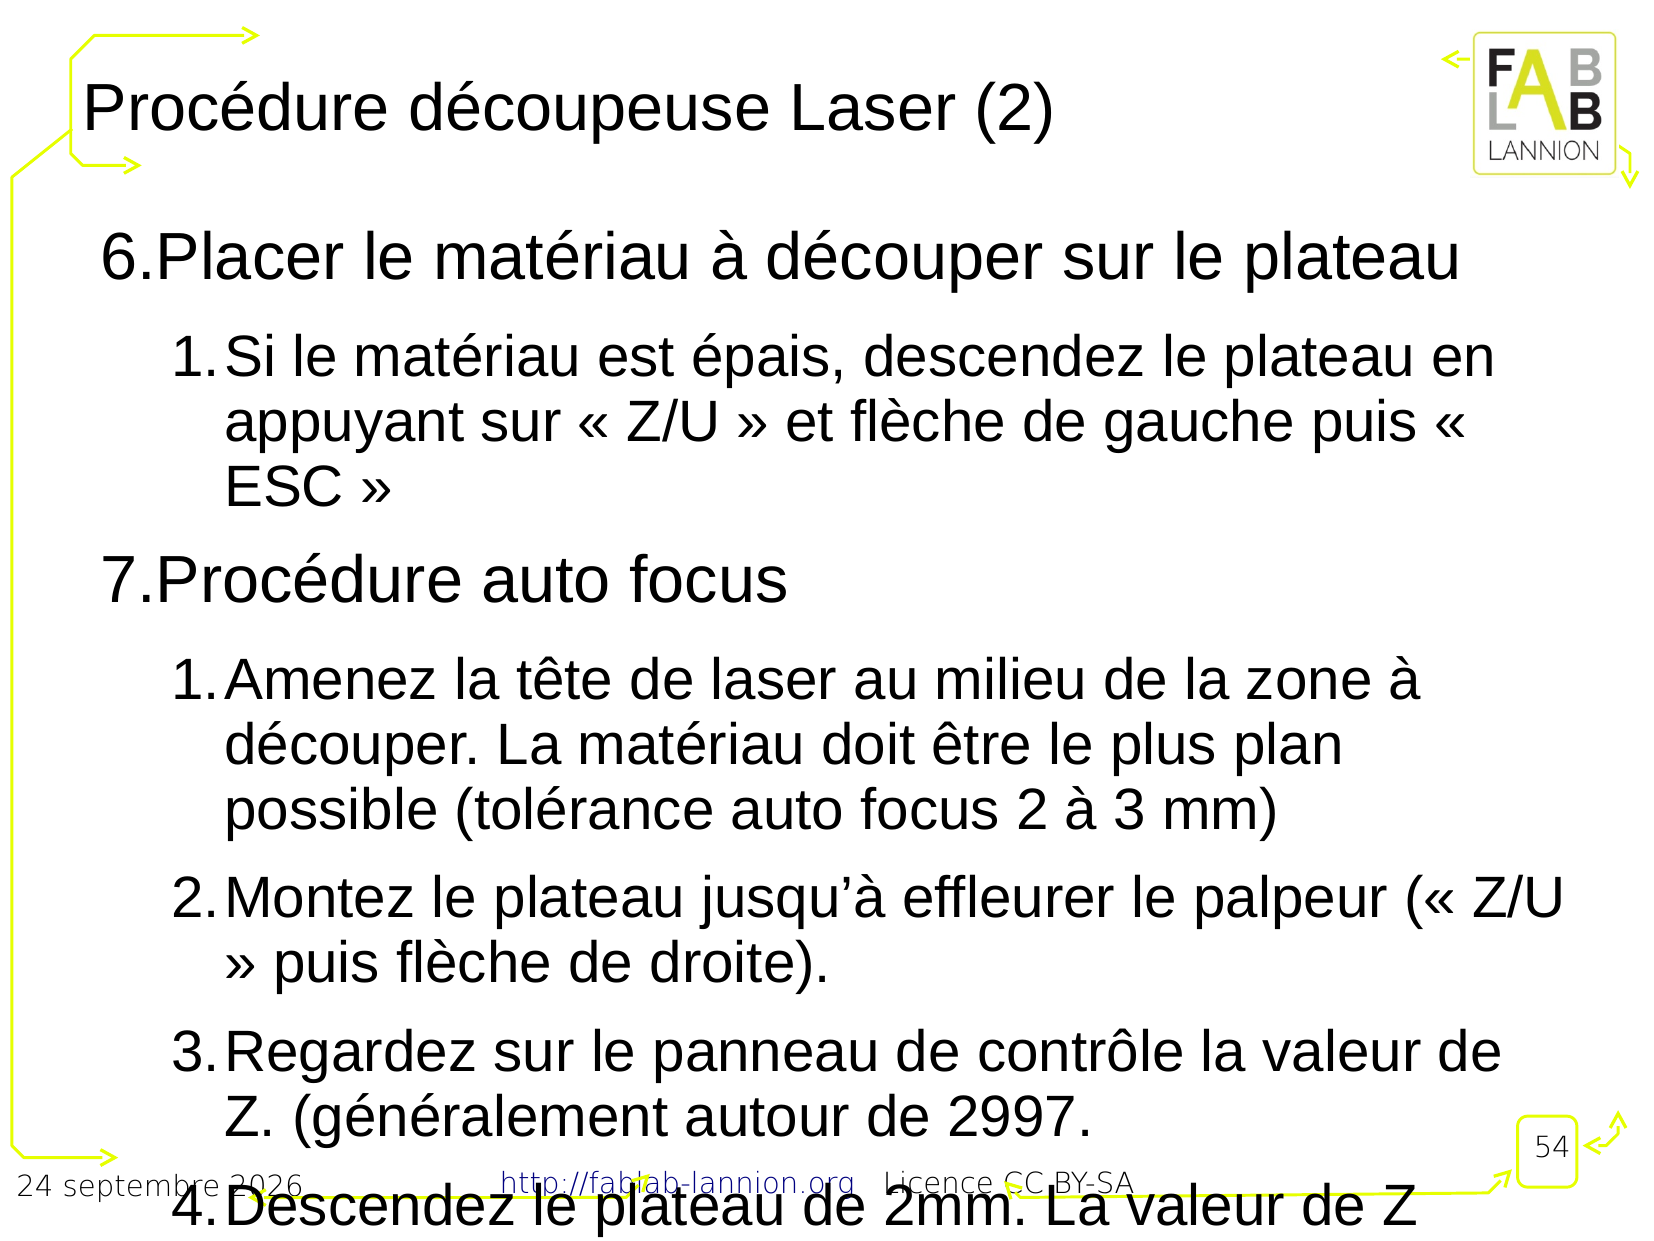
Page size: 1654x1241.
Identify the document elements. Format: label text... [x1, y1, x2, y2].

title Procédure découpeuse Laser (2) [82, 49, 1441, 166]
list Placer le matériau à découper sur le plateau Si le matériau est épais, descendez le plateau en appuyant sur « Z/U » et flèche de gauche puis « ESC » Procédure auto focus Amenez la tête de laser au milieu de la zone à découper. La matériau doit être le plus plan possible (tolérance auto focus 2 à 3 mm) Montez le plateau jusqu’à effleurer le palpeur (« Z/U » puis flèche de droite). Regardez sur le panneau de contrôle la valeur de Z. (généralement autour de 2997. Descendez le plateau de 2mm. La valeur de Z monte de 2. Puis ESC [82, 219, 1571, 1146]
picture [1470, 29, 1619, 178]
